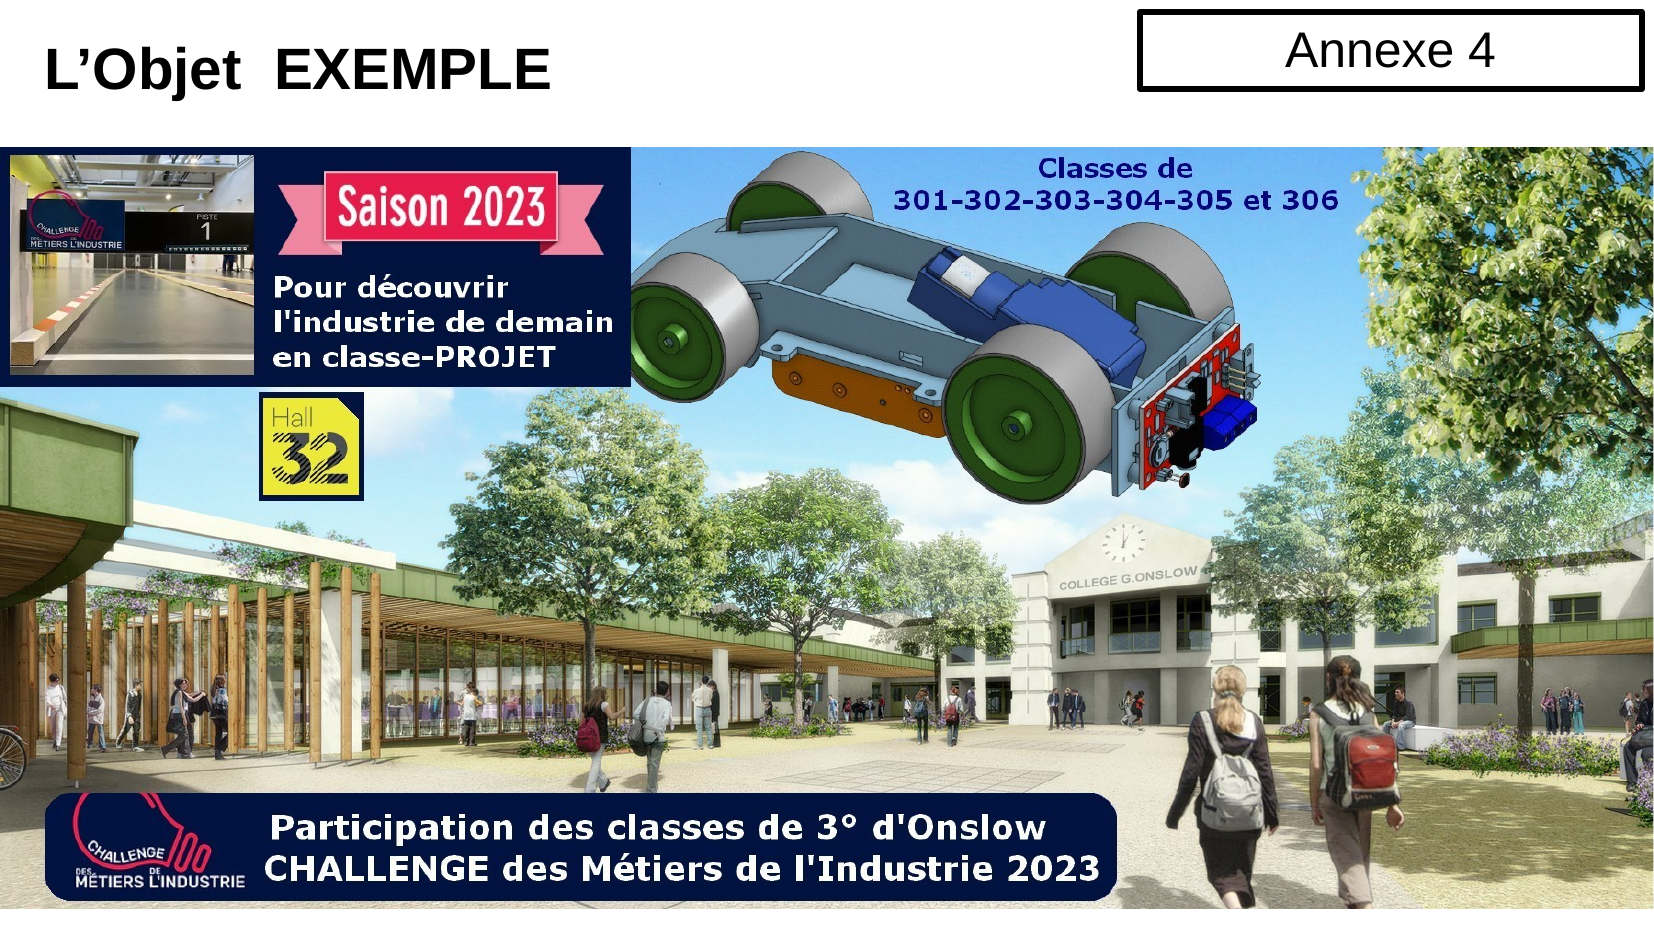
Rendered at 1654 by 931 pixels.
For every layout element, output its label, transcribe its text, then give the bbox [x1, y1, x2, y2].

text_box Annexe 4 [1139, 11, 1642, 89]
text_box L’Objet EXEMPLE [29, 29, 1093, 152]
picture [0, 147, 1654, 909]
